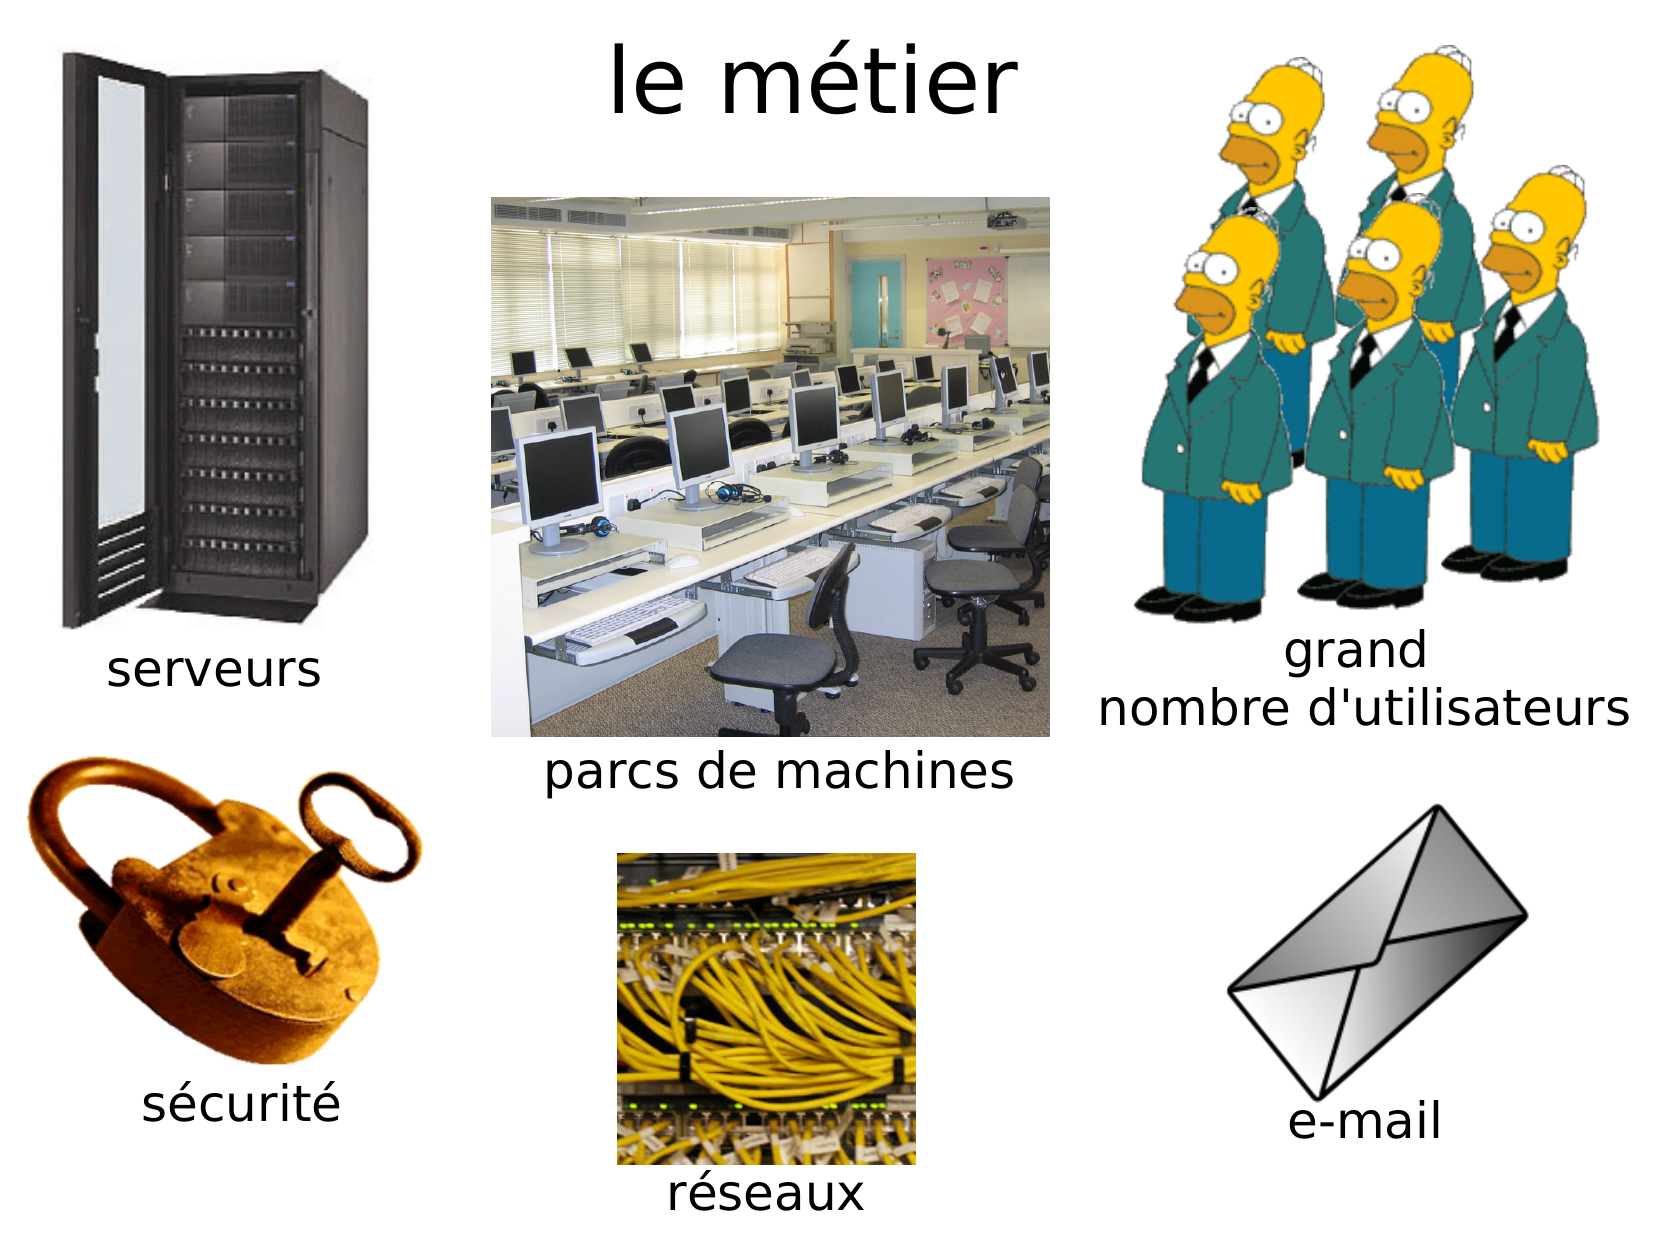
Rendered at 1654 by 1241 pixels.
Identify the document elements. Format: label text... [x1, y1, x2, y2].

picture [491, 197, 1050, 737]
picture [5, 749, 433, 1076]
text_box réseaux [666, 1164, 867, 1223]
title le métier [121, 17, 1504, 143]
text_box sécurité [141, 1075, 343, 1136]
text_box grand nombre d'utilisateurs [1097, 621, 1632, 738]
picture [1214, 782, 1560, 1128]
picture [617, 853, 916, 1165]
text_box serveurs [106, 639, 448, 698]
picture [1134, 45, 1604, 621]
text_box e-mail [1287, 1092, 1620, 1209]
text_box parcs de machines [543, 742, 1017, 801]
picture [55, 45, 379, 640]
